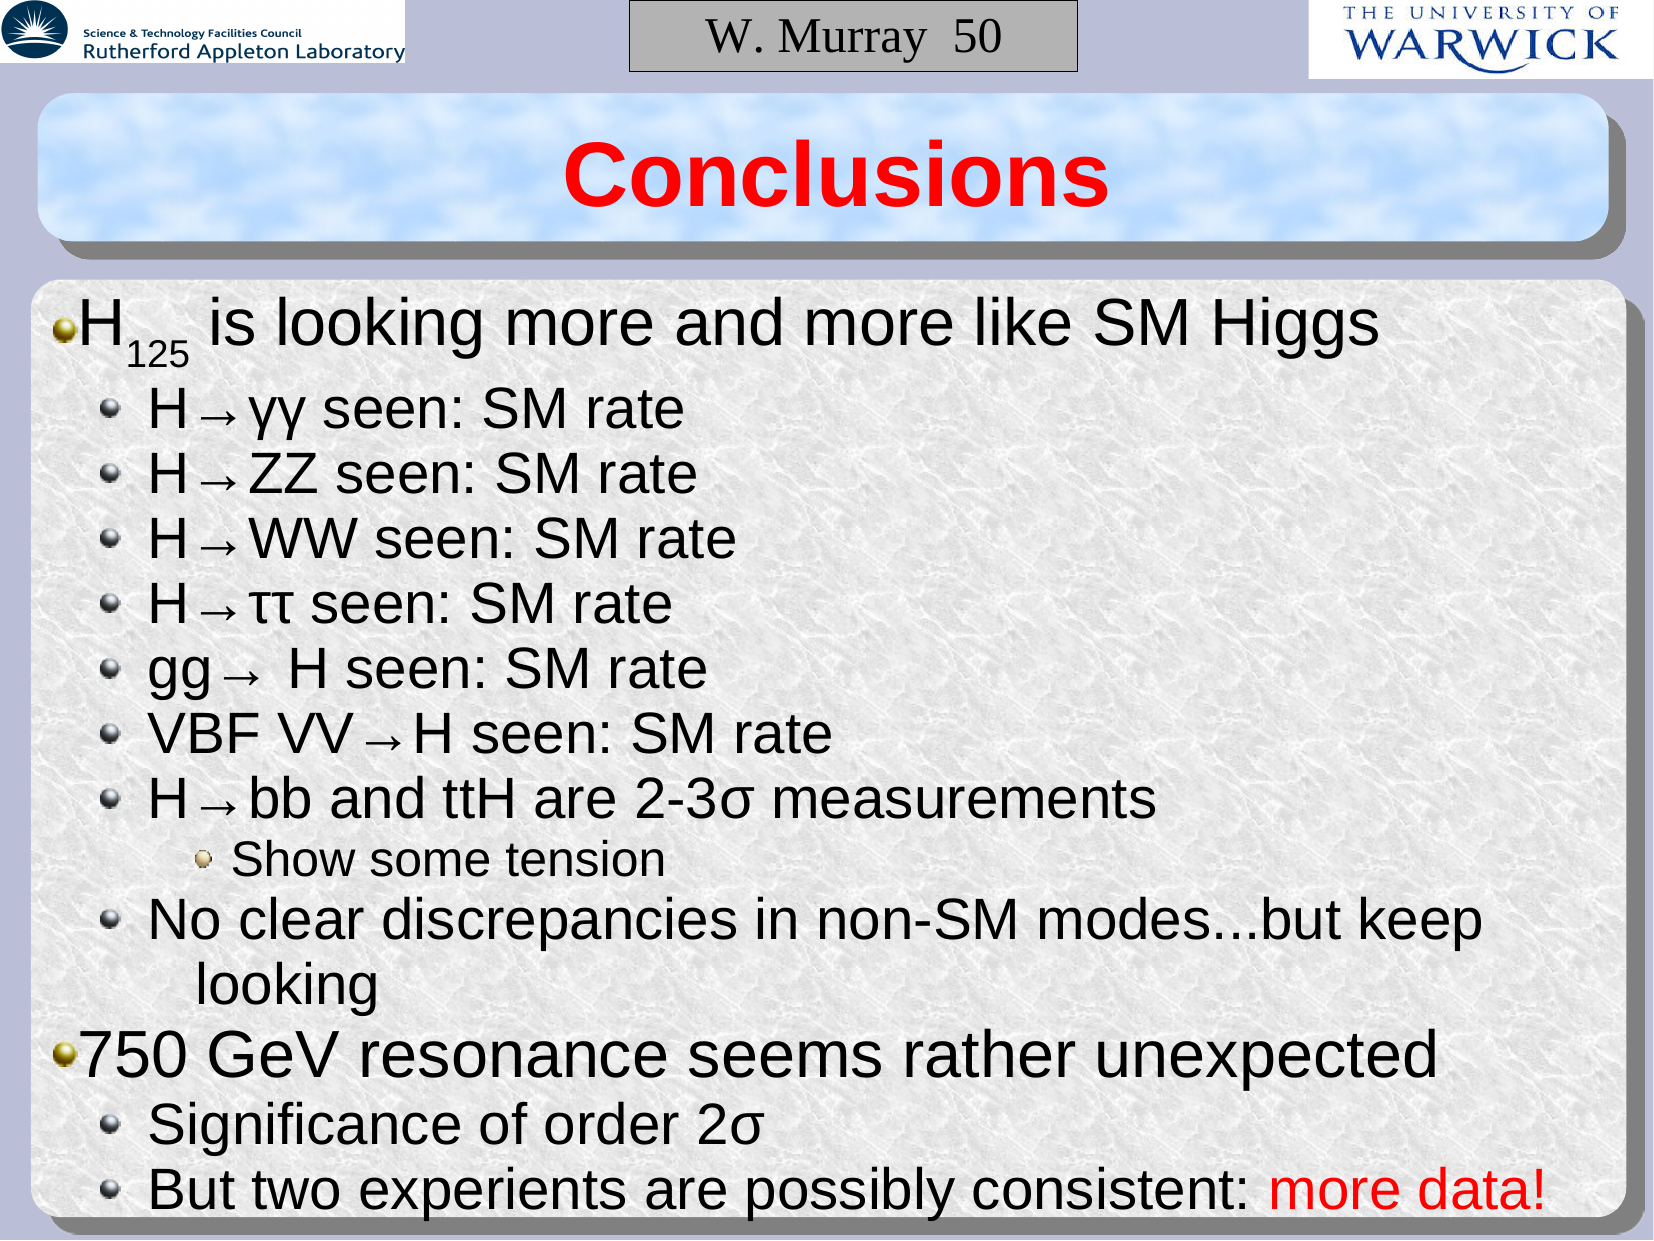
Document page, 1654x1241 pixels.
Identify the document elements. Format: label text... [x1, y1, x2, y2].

picture [1308, 0, 1654, 79]
picture [37, 93, 1609, 242]
list H125 is looking more and more like SM Higgs H→γγ seen: SM rate H→ZZ seen: SM rate H→WW seen: SM rate H→ττ seen: SM rate gg→ H seen: SM rate VBF VV→H seen: SM rate H→bb and ttH are 2-3σ measurements Show some tension No clear discrepancies in non-SM modes...but keep looking 750 GeV resonance seems rather unexpected Significance of order 2σ But two experients are possibly consistent: more data! [53, 285, 1588, 1222]
picture [30, 279, 1627, 1218]
picture [0, 0, 405, 63]
title Conclusions [90, 101, 1584, 249]
